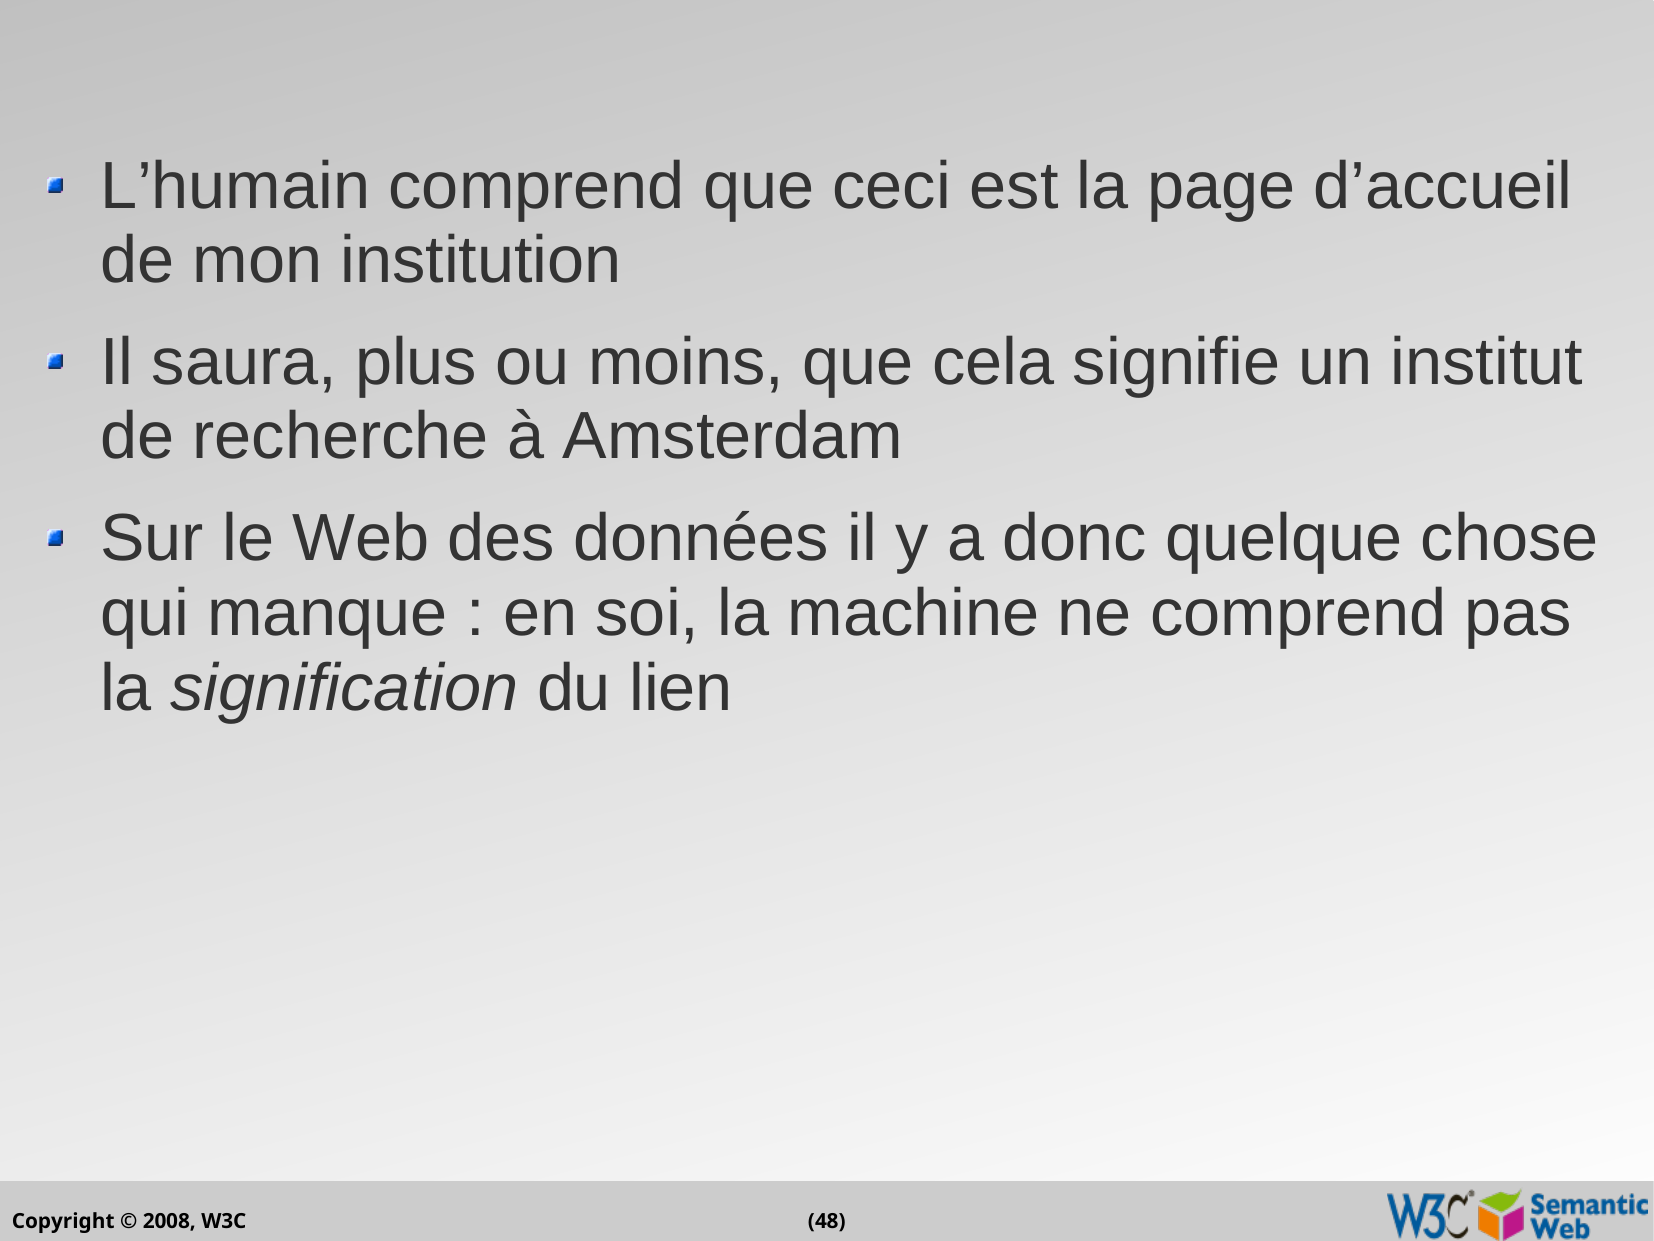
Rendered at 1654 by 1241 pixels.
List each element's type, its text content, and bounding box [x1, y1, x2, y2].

list L’humain comprend que ceci est la page d’accueil de mon institution Il saura, plus ou moins, que cela signifie un institut de recherche à Amsterdam Sur le Web des données il y a donc quelque chose qui manque : en soi, la machine ne comprend pas la signification du lien [29, 147, 1624, 1134]
picture [1387, 1187, 1648, 1241]
